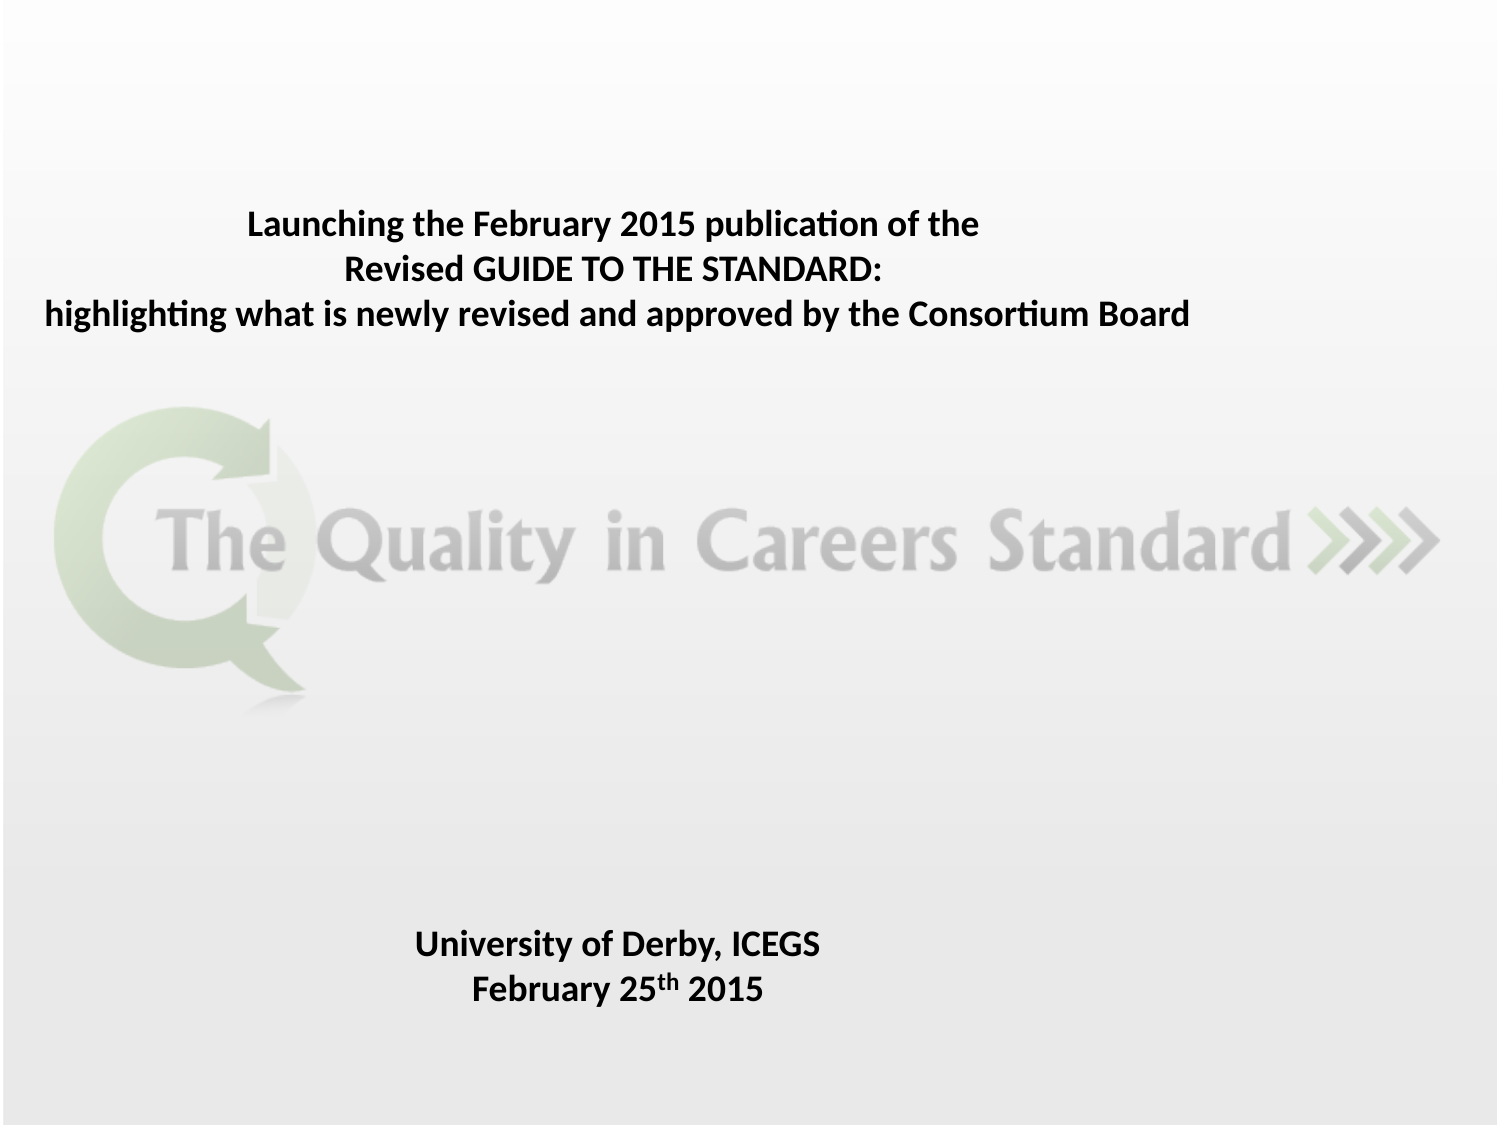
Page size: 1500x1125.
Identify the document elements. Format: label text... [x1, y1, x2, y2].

picture [2, 0, 1497, 1125]
text_box Launching the February 2015 publication of the Revised GUIDE TO THE STANDARD: highlighting what is newly revised and approved by the Consortium Board University of Derby, ICEGS February 25th 2015 [29, 102, 1500, 1017]
